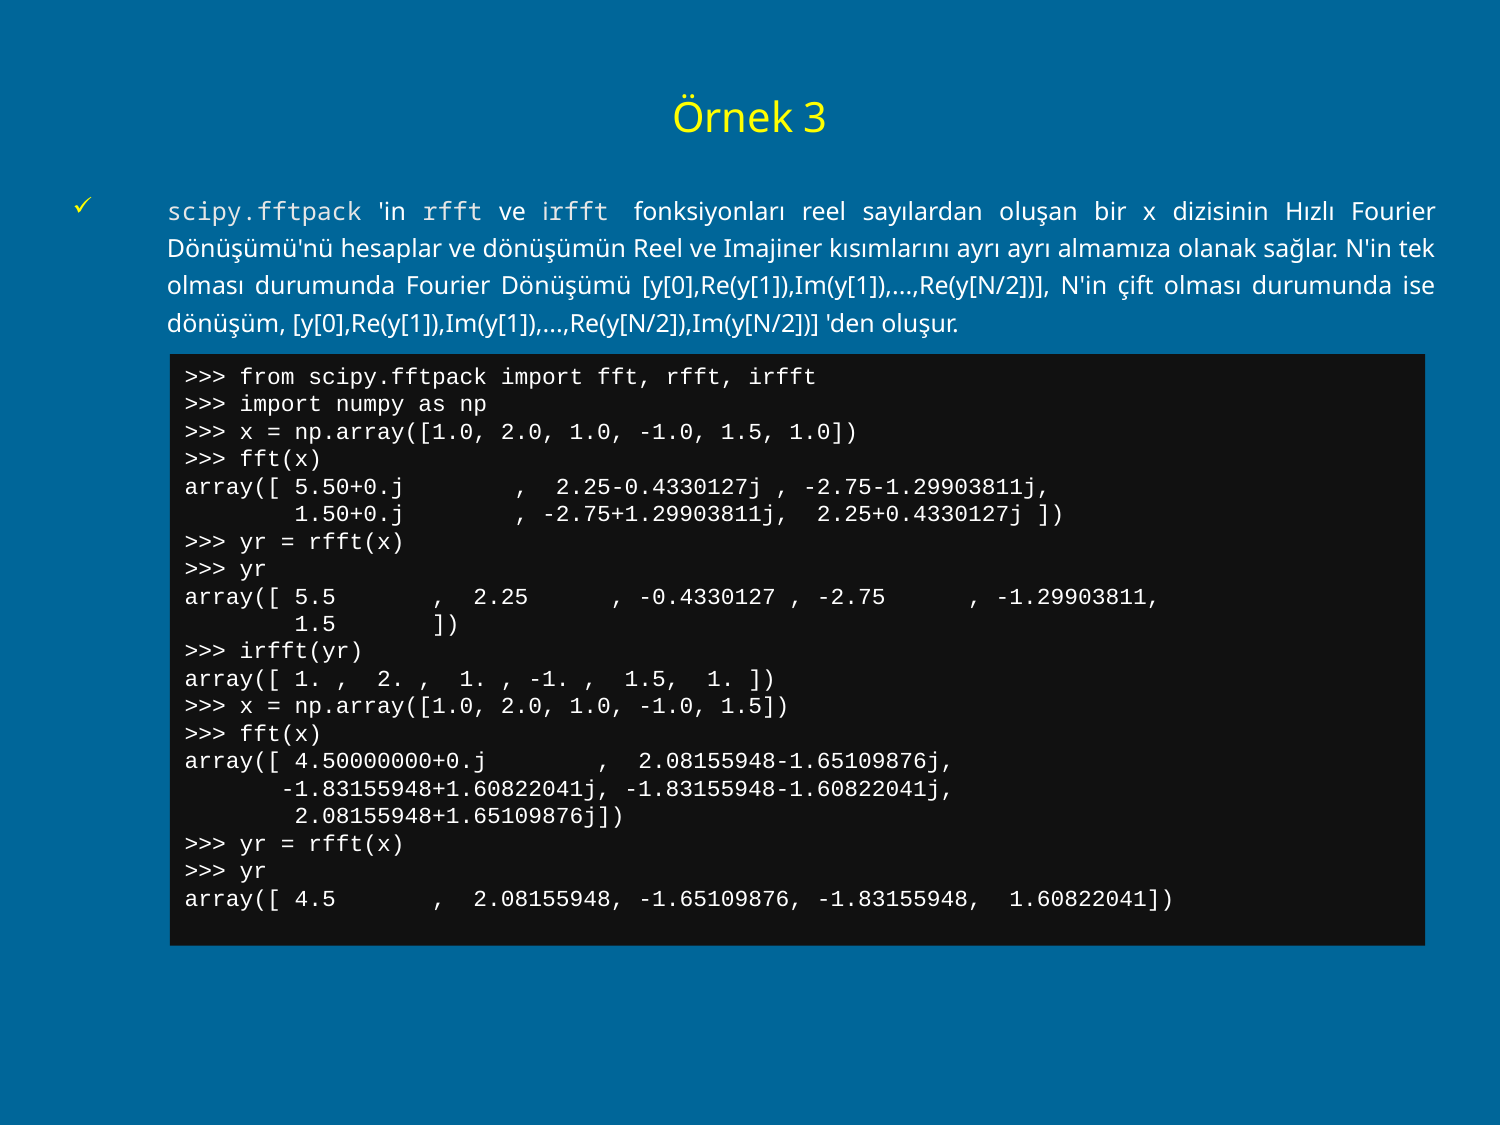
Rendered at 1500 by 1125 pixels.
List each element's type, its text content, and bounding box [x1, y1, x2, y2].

list scipy.fftpack 'in rfft ve irfft fonksiyonları reel sayılardan oluşan bir x dizisinin Hızlı Fourier Dönüşümü'nü hesaplar ve dönüşümün Reel ve Imajiner kısımlarını ayrı ayrı almamıza olanak sağlar. N'in tek olması durumunda Fourier Dönüşümü [y[0],Re(y[1]),Im(y[1]),...,Re(y[N/2])], N'in çift olması durumunda ise dönüşüm, [y[0],Re(y[1]),Im(y[1]),...,Re(y[N/2]),Im(y[N/2])] 'den oluşur. [21, 179, 1488, 330]
text_box >>> from scipy.fftpack import fft, rfft, irfft >>> import numpy as np >>> x = np.array([1.0, 2.0, 1.0, -1.0, 1.5, 1.0]) >>> fft(x) array([ 5.50+0.j , 2.25-0.4330127j , -2.75-1.29903811j, 1.50+0.j , -2.75+1.29903811j, 2.25+0.4330127j ]) >>> yr = rfft(x) >>> yr array([ 5.5 , 2.25 , -0.4330127 , -2.75 , -1.29903811, 1.5 ]) >>> irfft(yr) array([ 1. , 2. , 1. , -1. , 1.5, 1. ]) >>> x = np.array([1.0, 2.0, 1.0, -1.0, 1.5]) >>> fft(x) array([ 4.50000000+0.j , 2.08155948-1.65109876j, -1.83155948+1.60822041j, -1.83155948-1.60822041j, 2.08155948+1.65109876j]) >>> yr = rfft(x) >>> yr array([ 4.5 , 2.08155948, -1.65109876, -1.83155948, 1.60822041]) [169, 354, 1426, 946]
title Örnek 3 [146, 62, 1354, 169]
